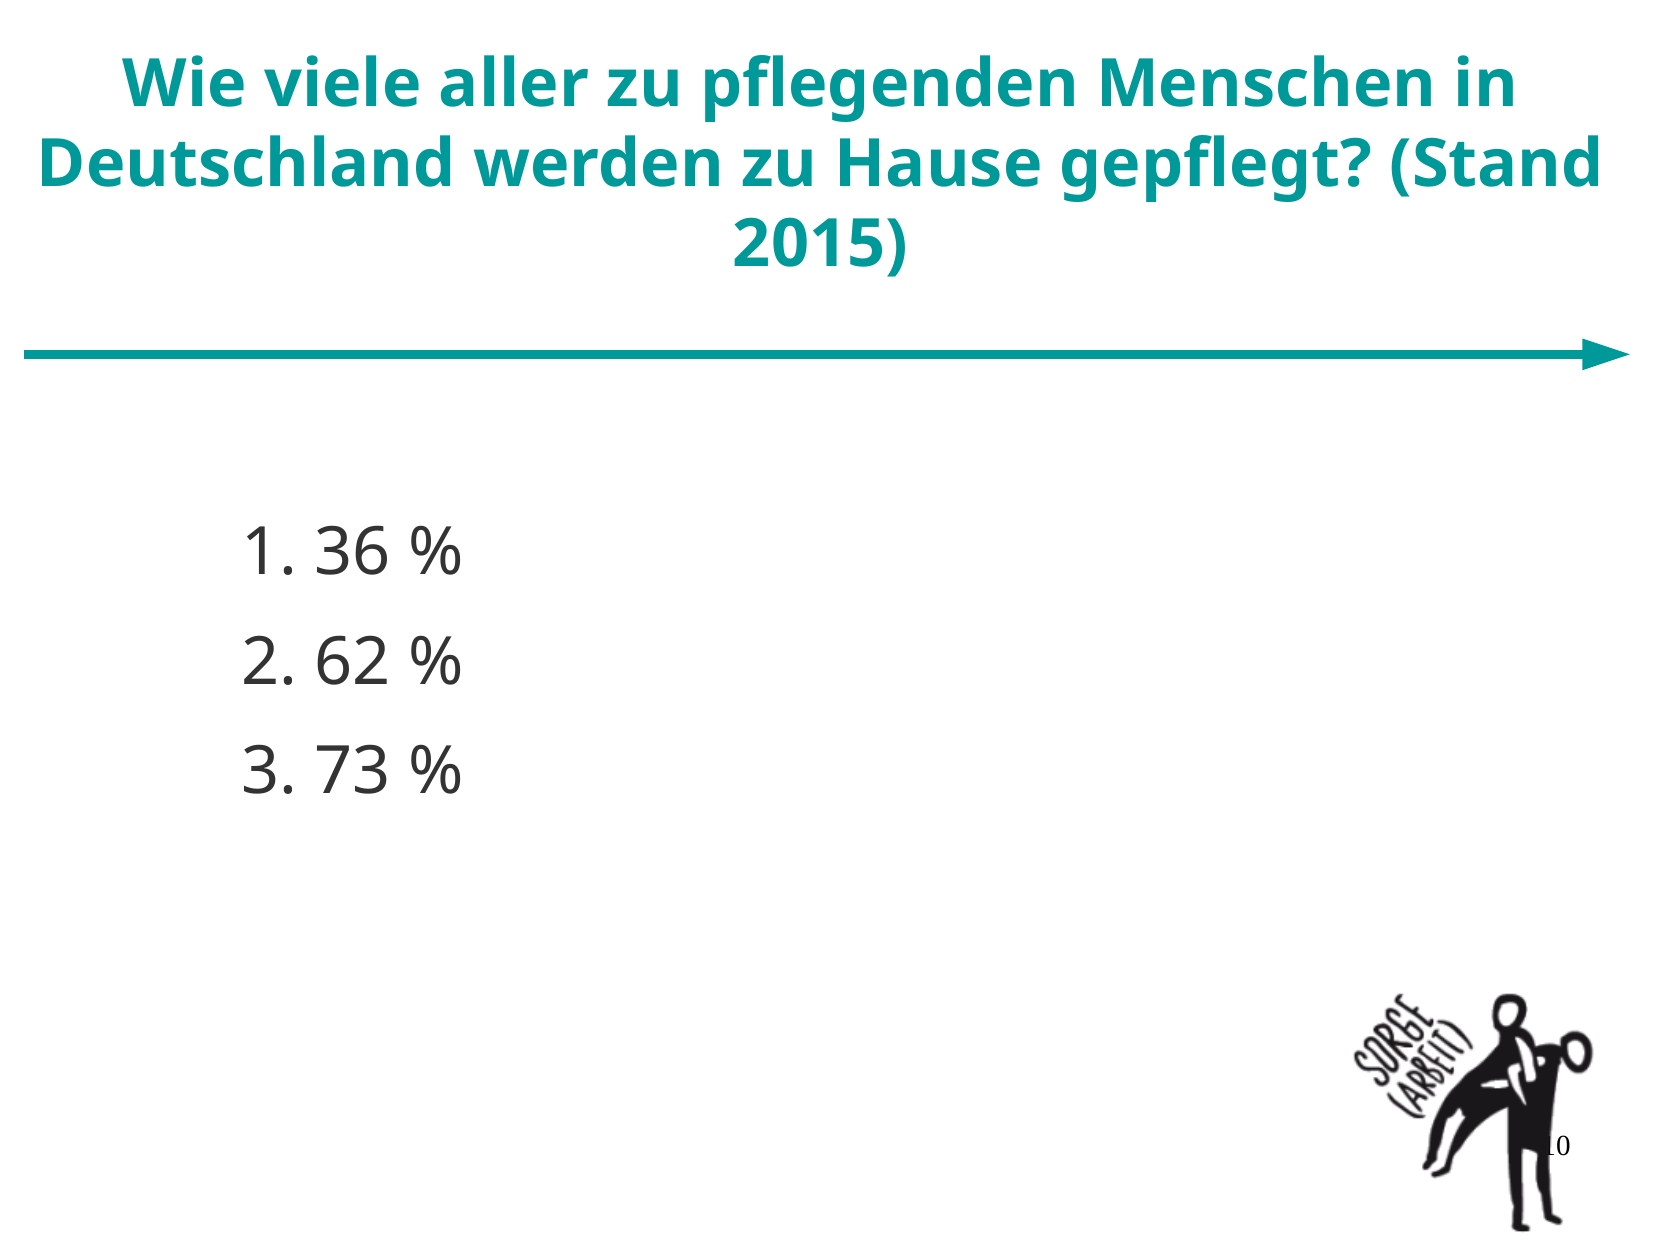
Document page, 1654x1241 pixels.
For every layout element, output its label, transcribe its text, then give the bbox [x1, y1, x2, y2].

list 1. 36 % 2. 62 % 3. 73 % [241, 507, 709, 934]
title Wie viele aller zu pflegenden Menschen in Deutschland werden zu Hause gepflegt? (Stand 2015) [35, 7, 1607, 308]
picture [1281, 925, 1654, 1241]
